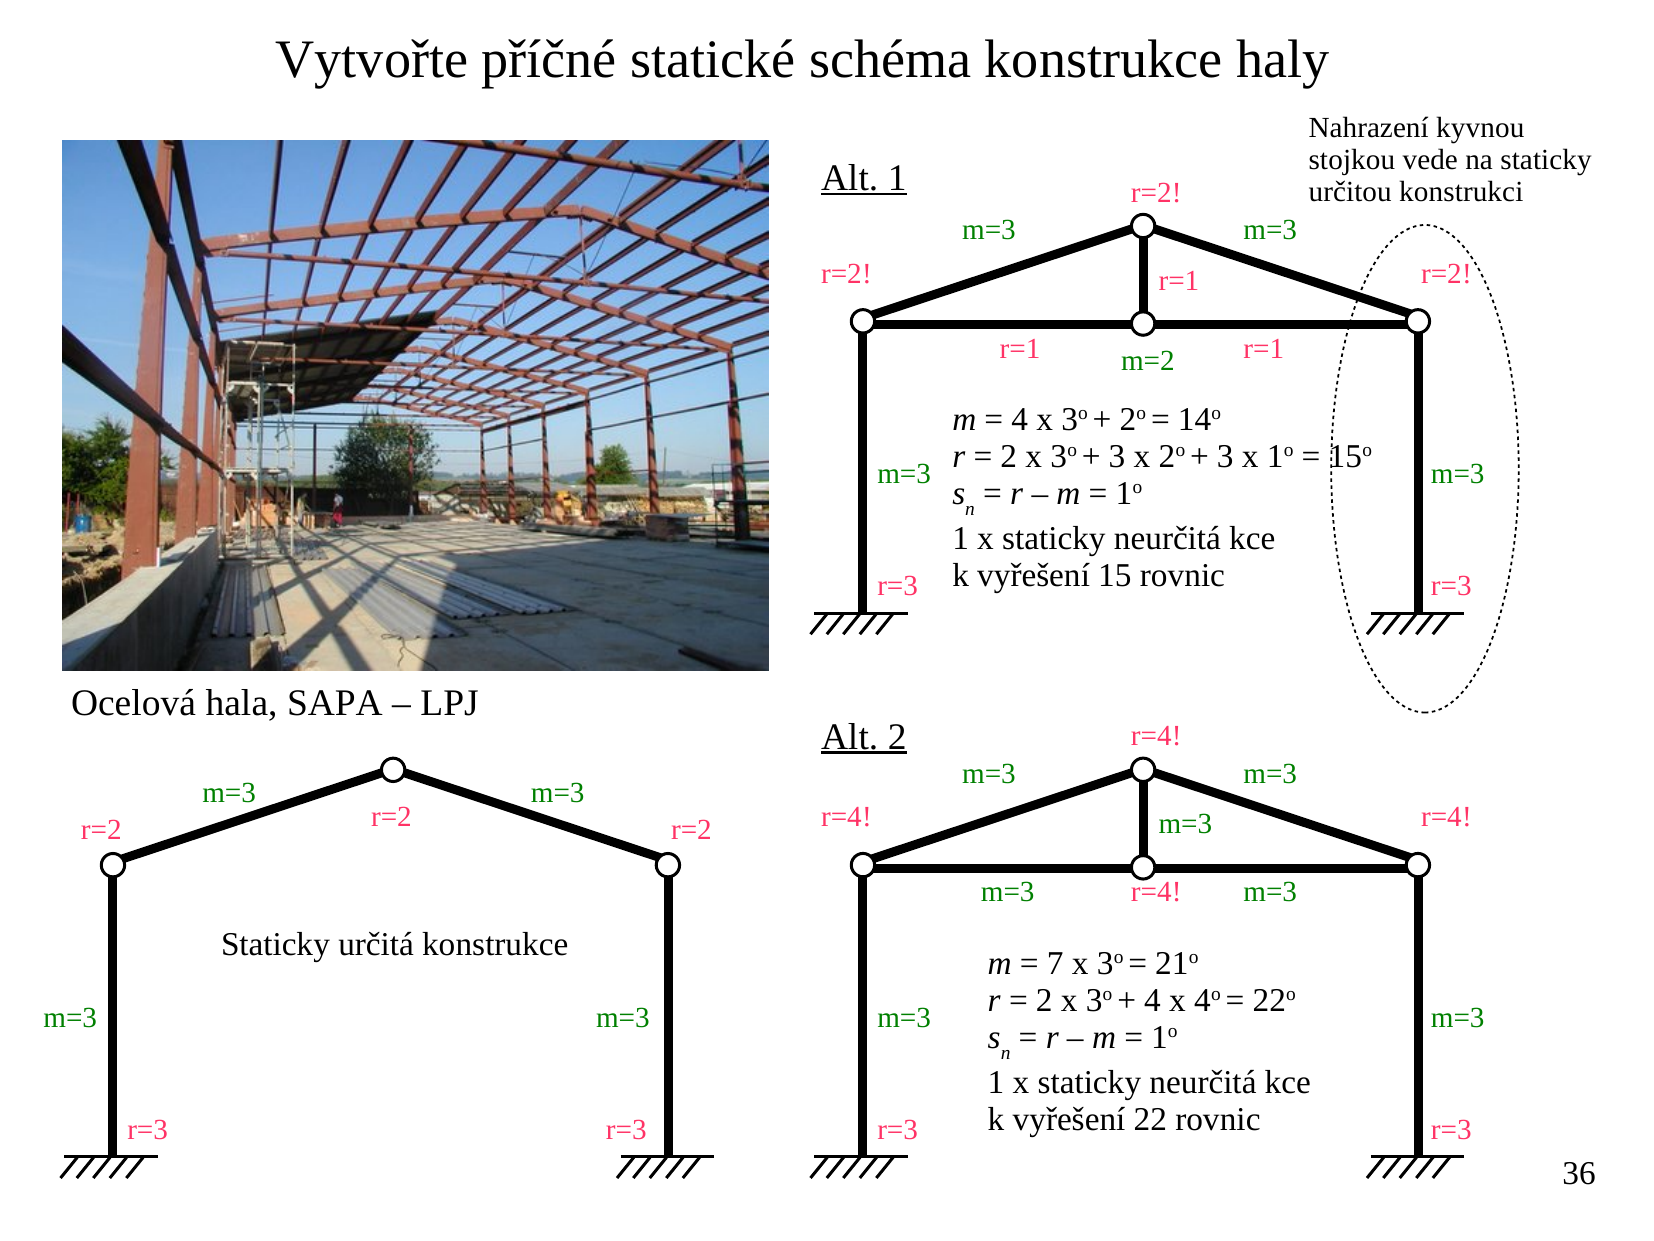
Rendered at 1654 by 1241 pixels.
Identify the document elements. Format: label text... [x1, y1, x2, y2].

text_box m=3 [862, 993, 966, 1045]
text_box [656, 857, 680, 877]
text_box m=3 [187, 768, 291, 820]
text_box m=3 [862, 450, 937, 501]
text_box [1131, 763, 1155, 782]
text_box [851, 853, 875, 877]
text_box r=3 [112, 1106, 216, 1157]
text_box r=3 [862, 562, 937, 613]
text_box r=2 [656, 806, 759, 857]
text_box m=3 [966, 868, 1069, 919]
text_box Nahrazení kyvnou stojkou vede na staticky určitou konstrukci [1293, 104, 1632, 226]
text_box r=1 [1228, 324, 1332, 376]
text_box r=2! [1406, 249, 1509, 301]
text_box m=3 [581, 993, 684, 1045]
text_box r=2! [1116, 168, 1219, 220]
text_box r=2 [66, 806, 169, 857]
text_box r=2! [806, 249, 909, 301]
text_box m=3 [1416, 450, 1519, 501]
text_box m=3 [1228, 868, 1332, 919]
text_box r=3 [1416, 1106, 1519, 1157]
title Vytvořte příčné statické schéma konstrukce haly [59, 7, 1548, 113]
text_box r=3 [862, 1106, 966, 1157]
text_box m=3 [516, 768, 619, 820]
text_box m=3 [947, 206, 1051, 257]
text_box m=3 [1228, 206, 1332, 257]
text_box r=4! [806, 793, 909, 844]
text_box [1406, 853, 1430, 877]
text_box m=3 [1228, 750, 1332, 801]
text_box Ocelová hala, SAPA – LPJ [56, 675, 769, 736]
text_box [1131, 311, 1155, 336]
text_box m=3 [1143, 800, 1247, 851]
text_box [1406, 309, 1430, 334]
text_box m=3 [947, 750, 1051, 801]
text_box [1131, 220, 1155, 238]
text_box r=3 [1416, 562, 1519, 613]
text_box r=4! [1116, 712, 1219, 763]
text_box m=2 [1106, 337, 1209, 388]
text_box [101, 857, 125, 877]
text_box [381, 758, 405, 782]
text_box r=1 [984, 324, 1088, 376]
text_box [851, 309, 875, 334]
text_box Alt. 1 [806, 150, 938, 211]
text_box m = 7 x 3o = 21o r = 2 x 3o + 4 x 4o = 22o sn = r – m = 1o 1 x staticky neurčitá kce k vyřešení 22 rovnic [972, 937, 1386, 1161]
text_box r=4! [1116, 868, 1219, 919]
picture [62, 140, 769, 671]
text_box m=3 [1416, 993, 1519, 1045]
text_box m = 4 x 3o + 2o = 14o r = 2 x 3o + 3 x 2o + 3 x 1o = 15o sn = r – m = 1o 1 x staticky neurčitá kce k vyřešení 15 rovnic [937, 393, 1407, 617]
text_box r=3 [591, 1106, 694, 1157]
text_box [1131, 855, 1155, 868]
text_box r=4! [1406, 793, 1509, 844]
text_box r=1 [1143, 256, 1247, 307]
text_box Alt. 2 [806, 708, 938, 769]
text_box m=3 [28, 993, 132, 1045]
text_box r=2 [356, 793, 459, 844]
text_box Staticky určitá konstrukce [206, 918, 601, 994]
